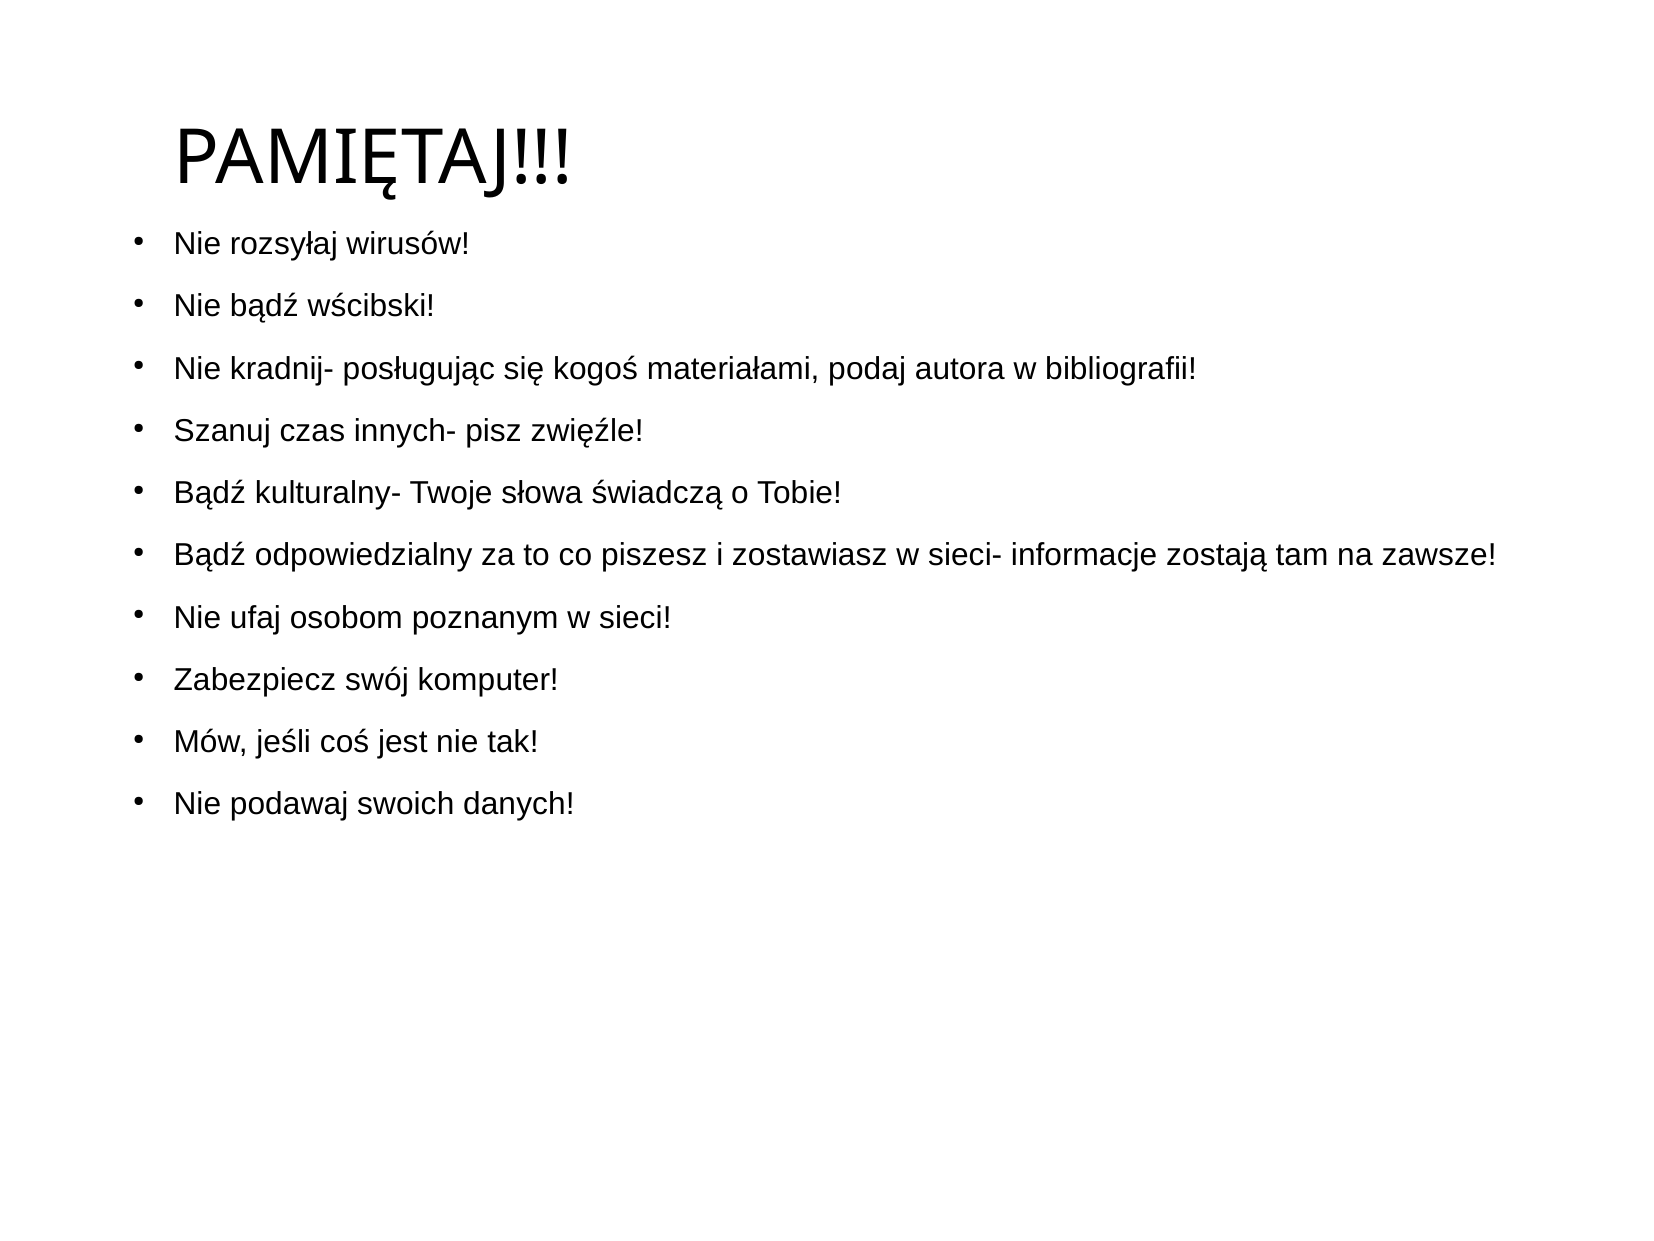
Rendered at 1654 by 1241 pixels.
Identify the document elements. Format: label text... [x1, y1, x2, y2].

list PAMIĘTAJ!!! Nie rozsyłaj wirusów! Nie bądź wścibski! Nie kradnij- posługując się kogoś materiałami, podaj autora w bibliografii! Szanuj czas innych- pisz zwięźle! Bądź kulturalny- Twoje słowa świadczą o Tobie! Bądź odpowiedzialny za to co piszesz i zostawiasz w sieci- informacje zostają tam na zawsze! Nie ufaj osobom poznanym w sieci! Zabezpiecz swój komputer! Mów, jeśli coś jest nie tak! Nie podawaj swoich danych! [106, 107, 1595, 827]
